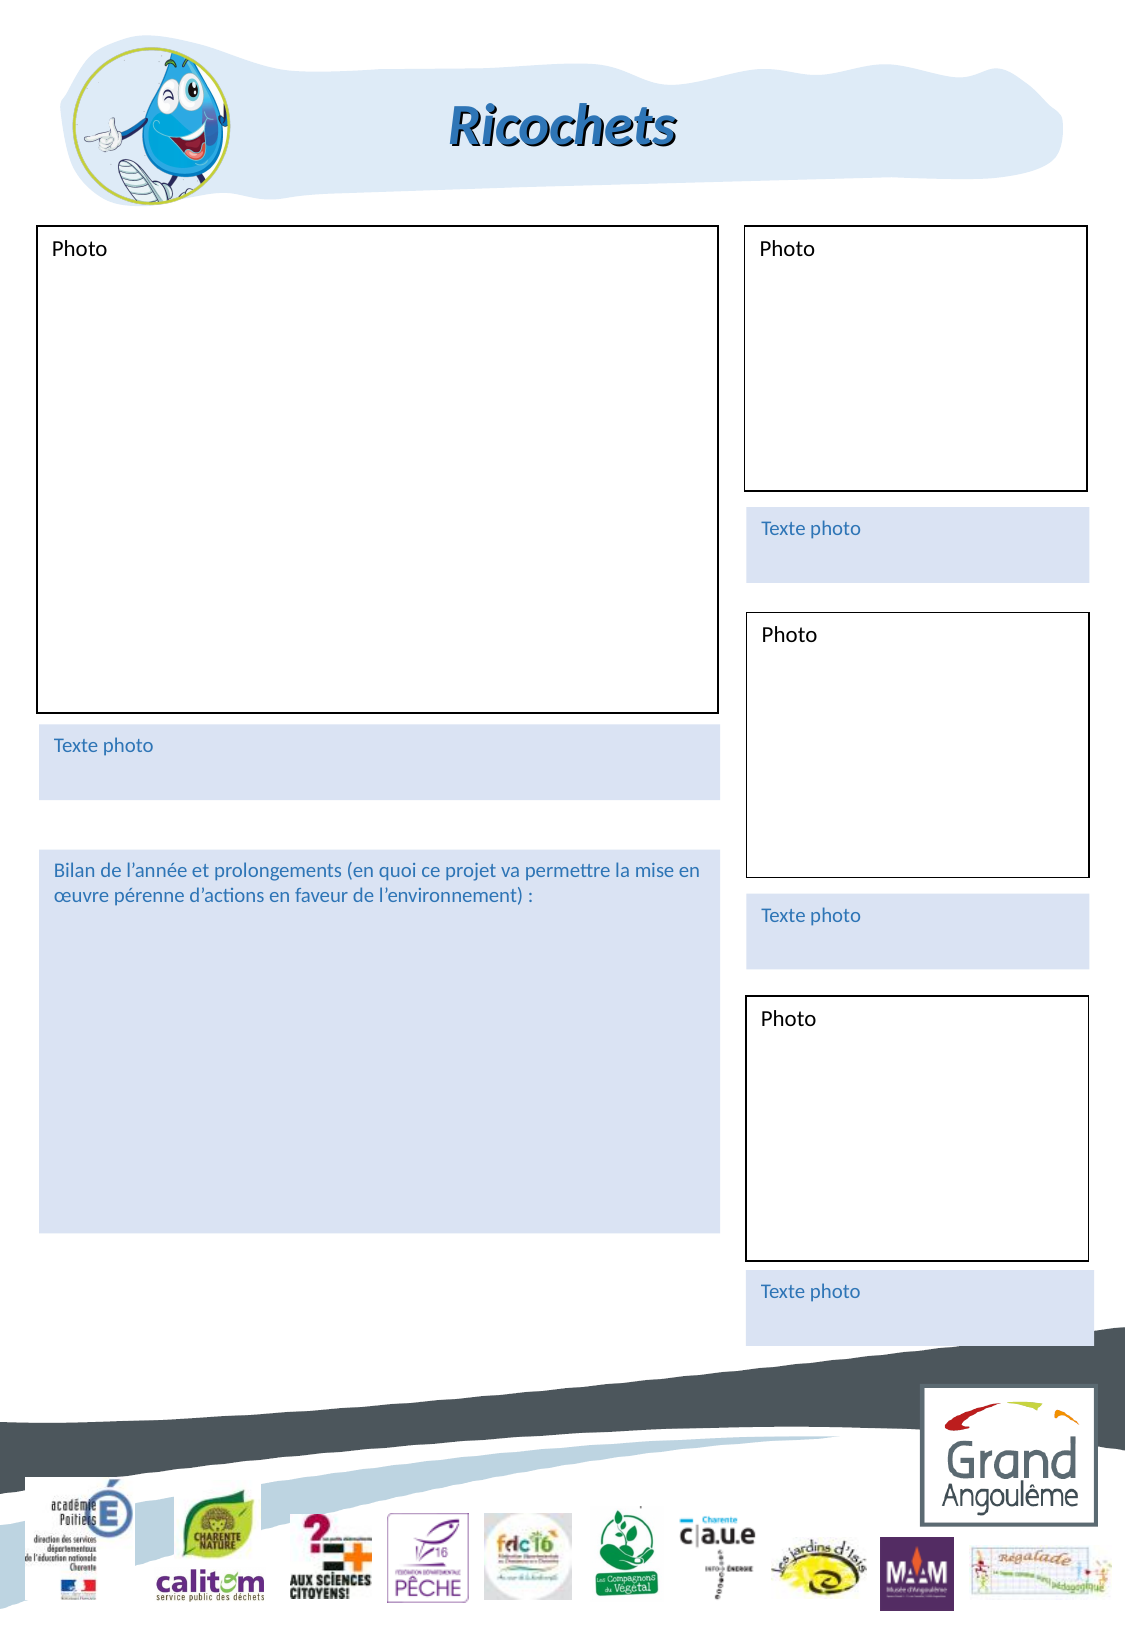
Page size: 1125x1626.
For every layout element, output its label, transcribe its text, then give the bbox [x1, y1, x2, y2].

text_box Texte photo [746, 893, 1090, 970]
text_box Texte photo [745, 1270, 1095, 1346]
text_box Ricochets [241, 58, 1063, 200]
text_box Photo [744, 225, 1088, 491]
picture [0, 1312, 1125, 1625]
text_box Texte photo [746, 507, 1090, 583]
text_box Photo [745, 995, 1089, 1261]
picture [60, 36, 241, 217]
text_box Bilan de l’année et prolongements (en quoi ce projet va permettre la mise en œuvre pérenne d’actions en faveur de l’environnement) : [39, 849, 721, 1234]
text_box Texte photo [39, 724, 721, 801]
text_box Photo [36, 225, 718, 714]
text_box Photo [746, 612, 1090, 878]
